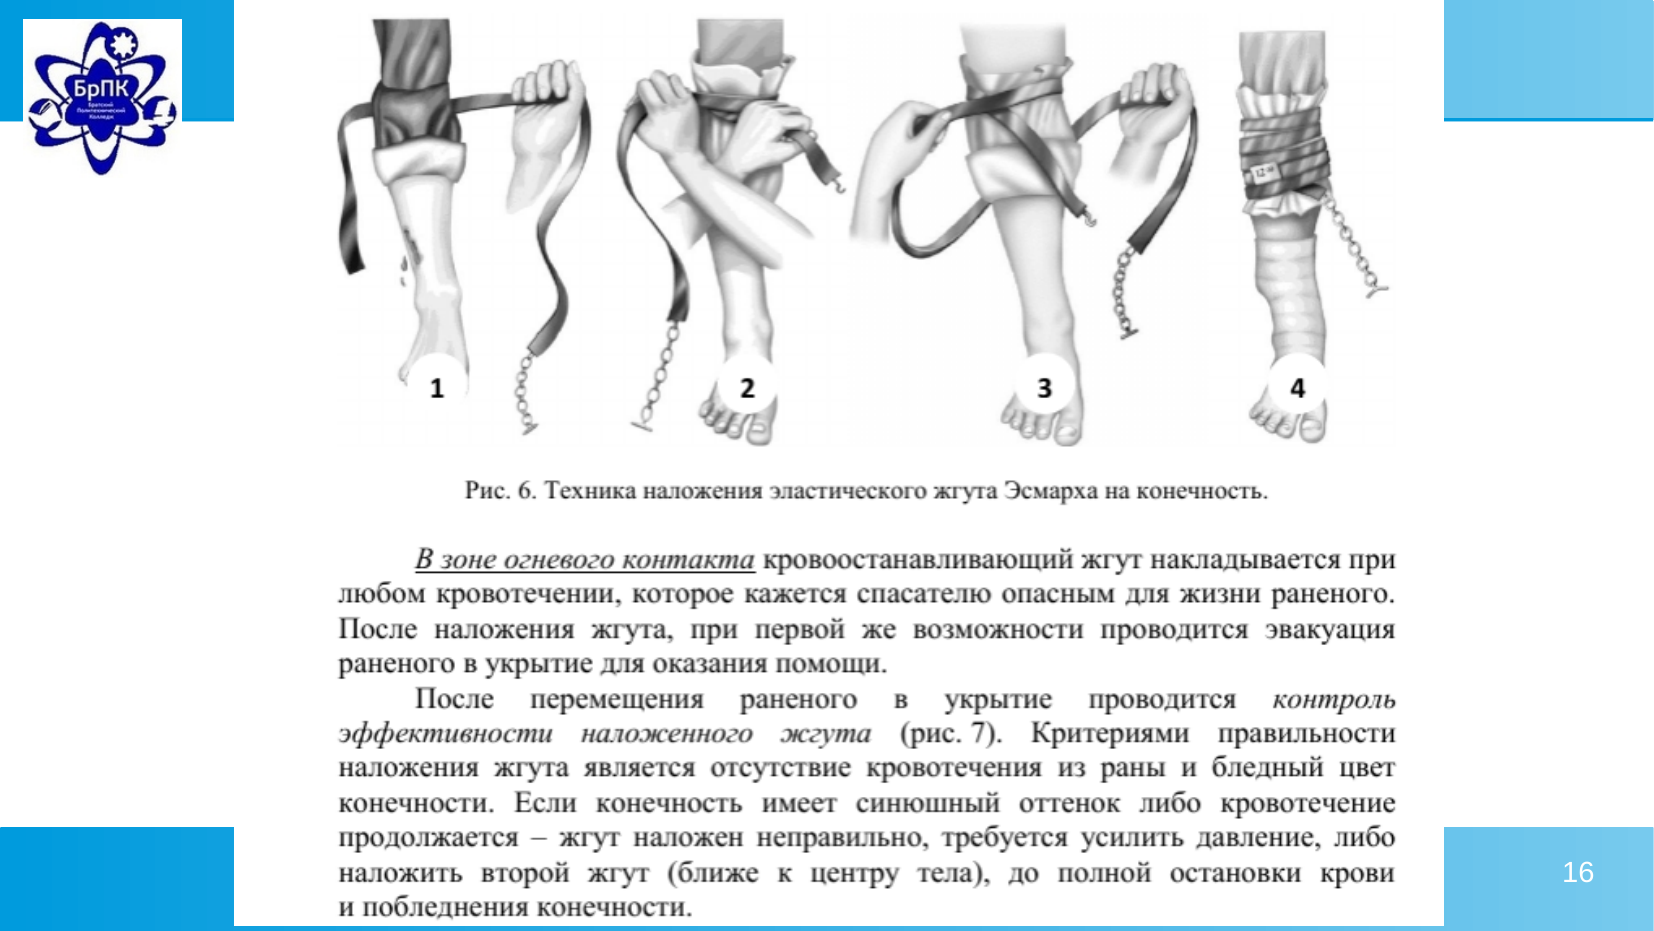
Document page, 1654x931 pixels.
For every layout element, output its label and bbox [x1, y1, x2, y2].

picture [23, 20, 182, 178]
picture [234, 0, 1444, 926]
